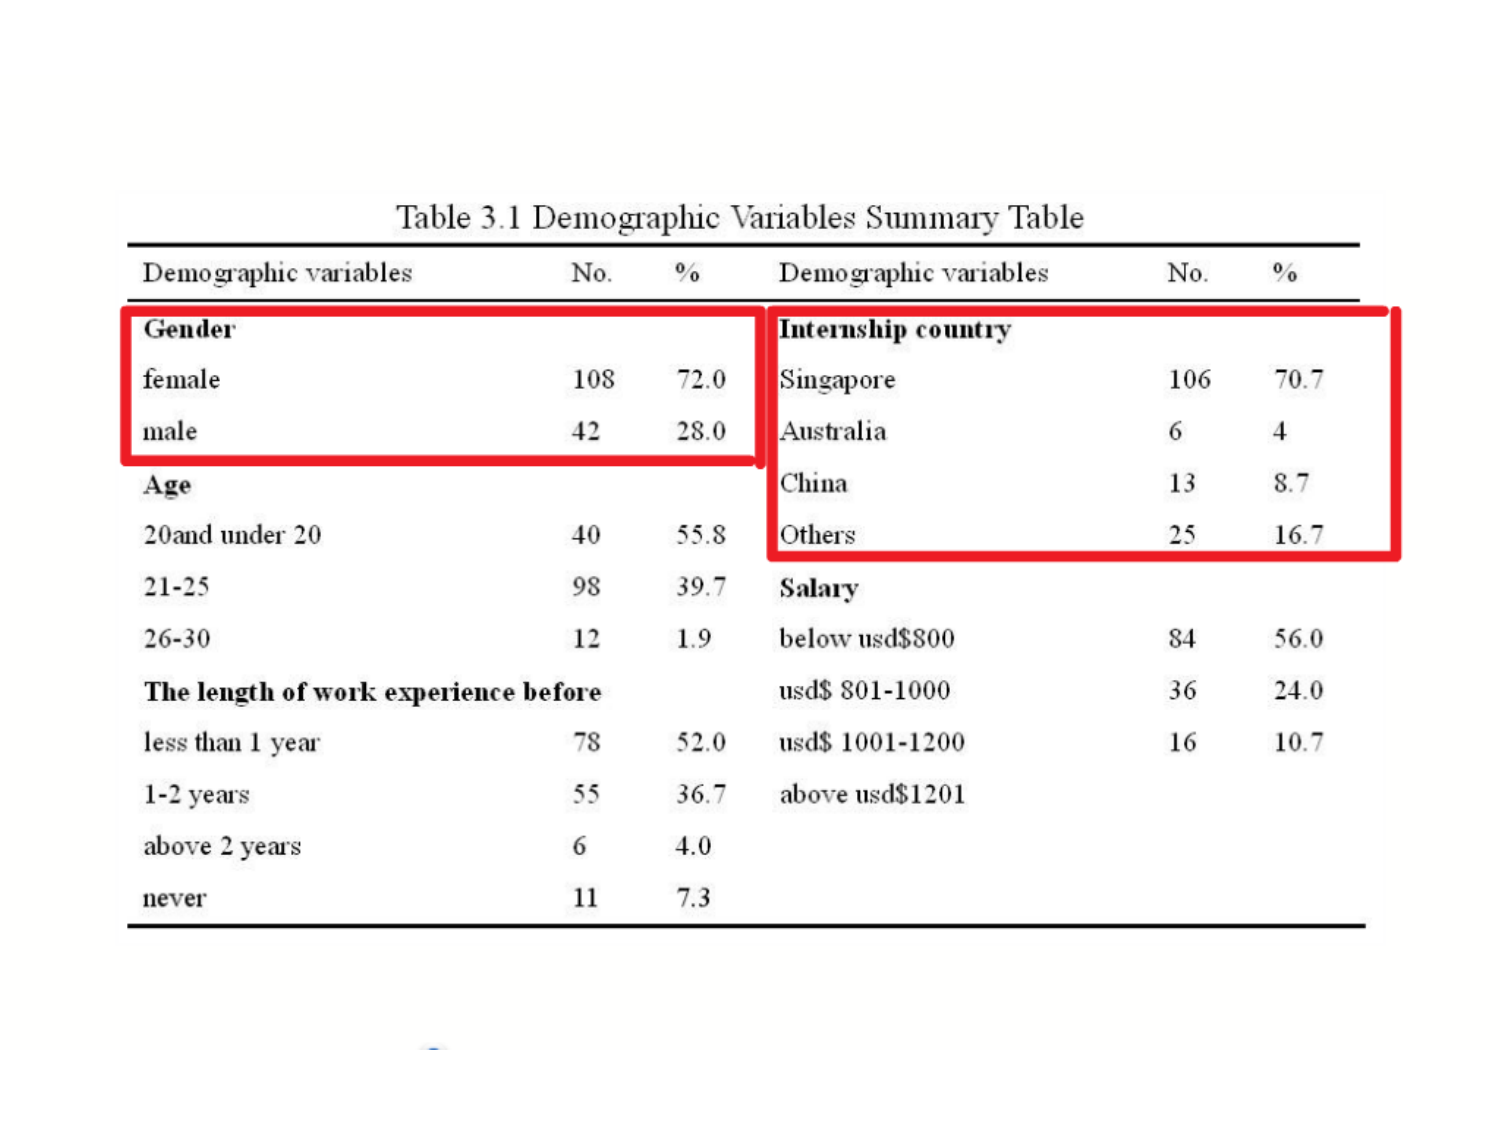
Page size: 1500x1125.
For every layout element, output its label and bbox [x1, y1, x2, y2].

picture [0, 75, 1500, 1050]
